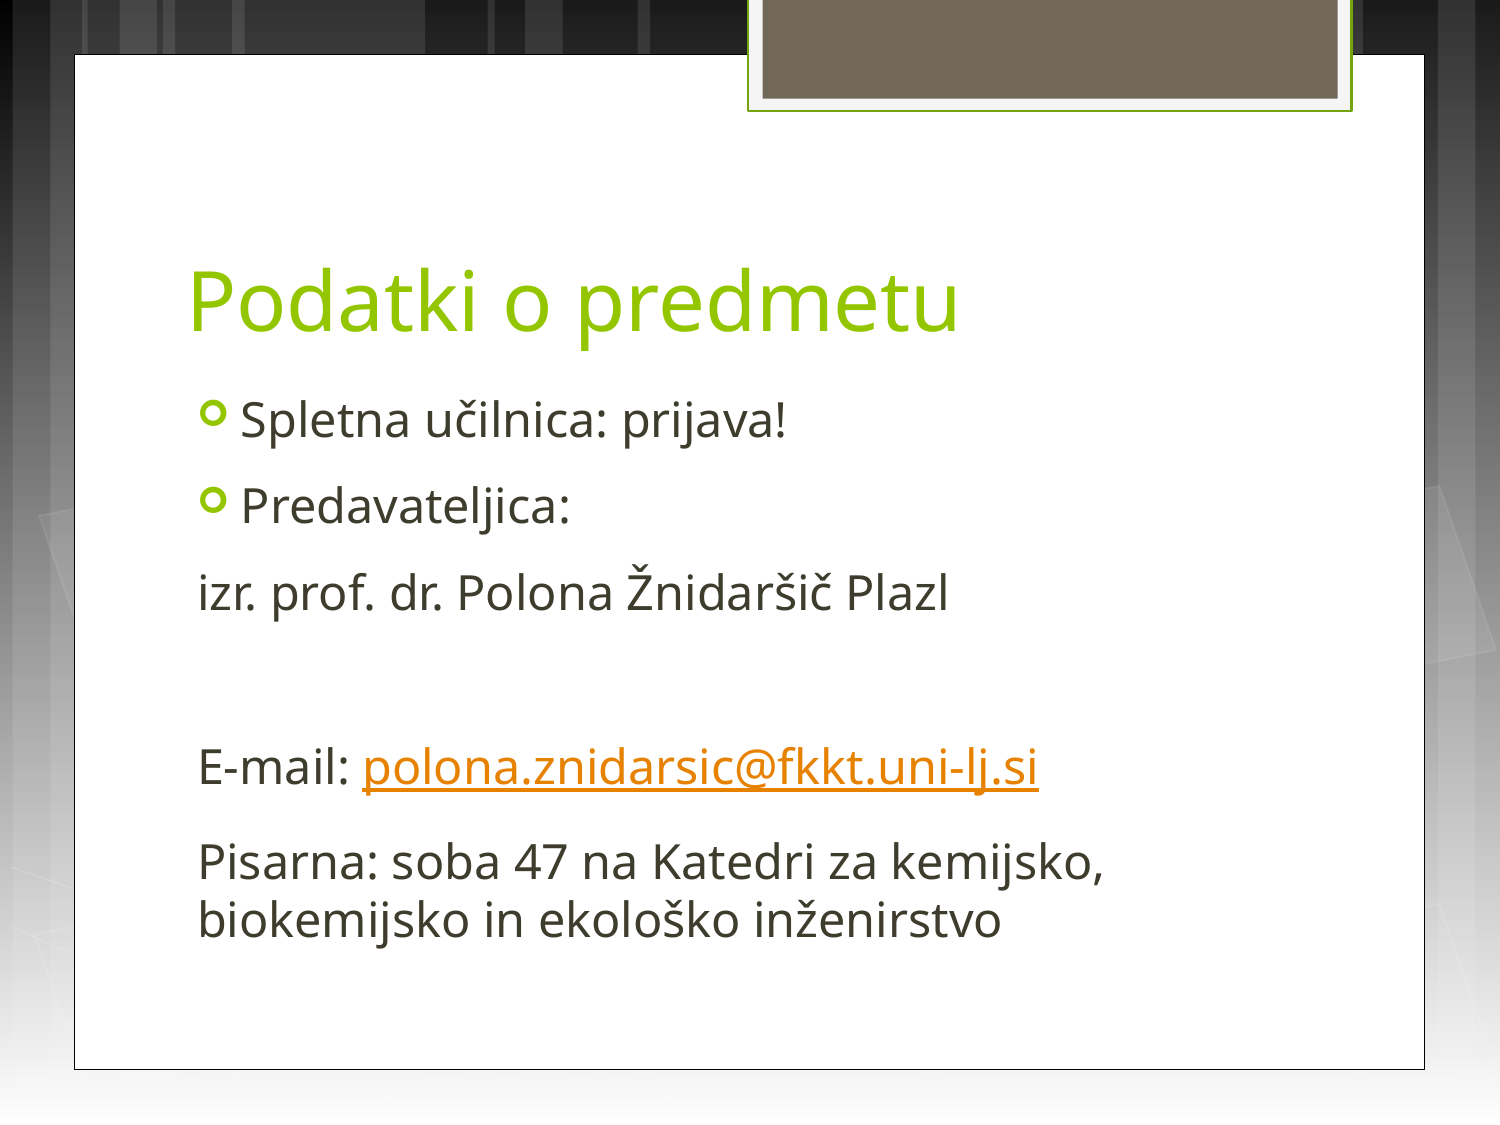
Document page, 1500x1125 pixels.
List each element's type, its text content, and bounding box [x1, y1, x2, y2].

list Spletna učilnica: prijava! Predavateljica: izr. prof. dr. Polona Žnidaršič Plazl E-mail: polona.znidarsic@fkkt.uni-lj.si Pisarna: soba 47 na Katedri za kemijsko, biokemijsko in ekološko inženirstvo [171, 381, 1283, 957]
title Podatki o predmetu [171, 168, 1324, 357]
